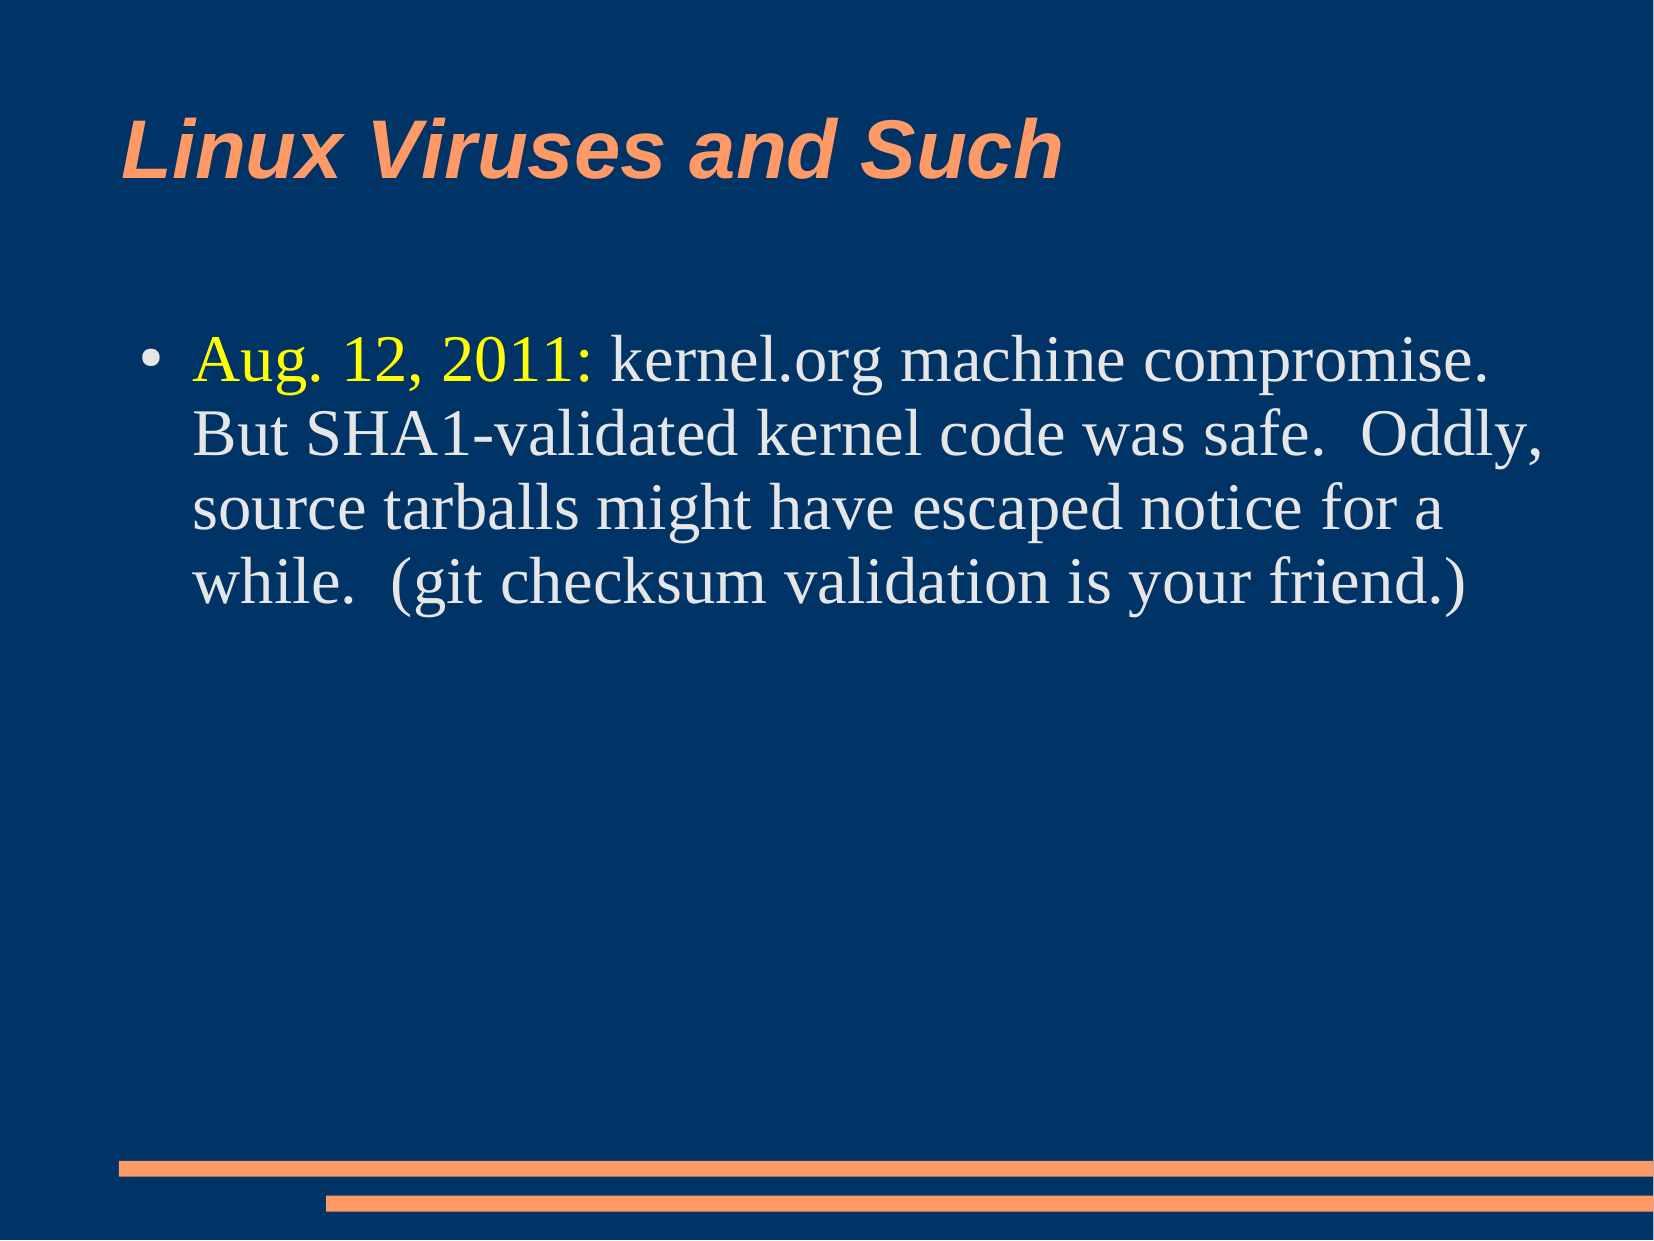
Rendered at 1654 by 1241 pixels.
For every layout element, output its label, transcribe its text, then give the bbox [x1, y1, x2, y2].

title Linux Viruses and Such [121, 46, 1534, 254]
list Aug. 12, 2011: kernel.org machine compromise. But SHA1-validated kernel code was safe. Oddly, source tarballs might have escaped notice for a while. (git checksum validation is your friend.) [121, 322, 1561, 1042]
